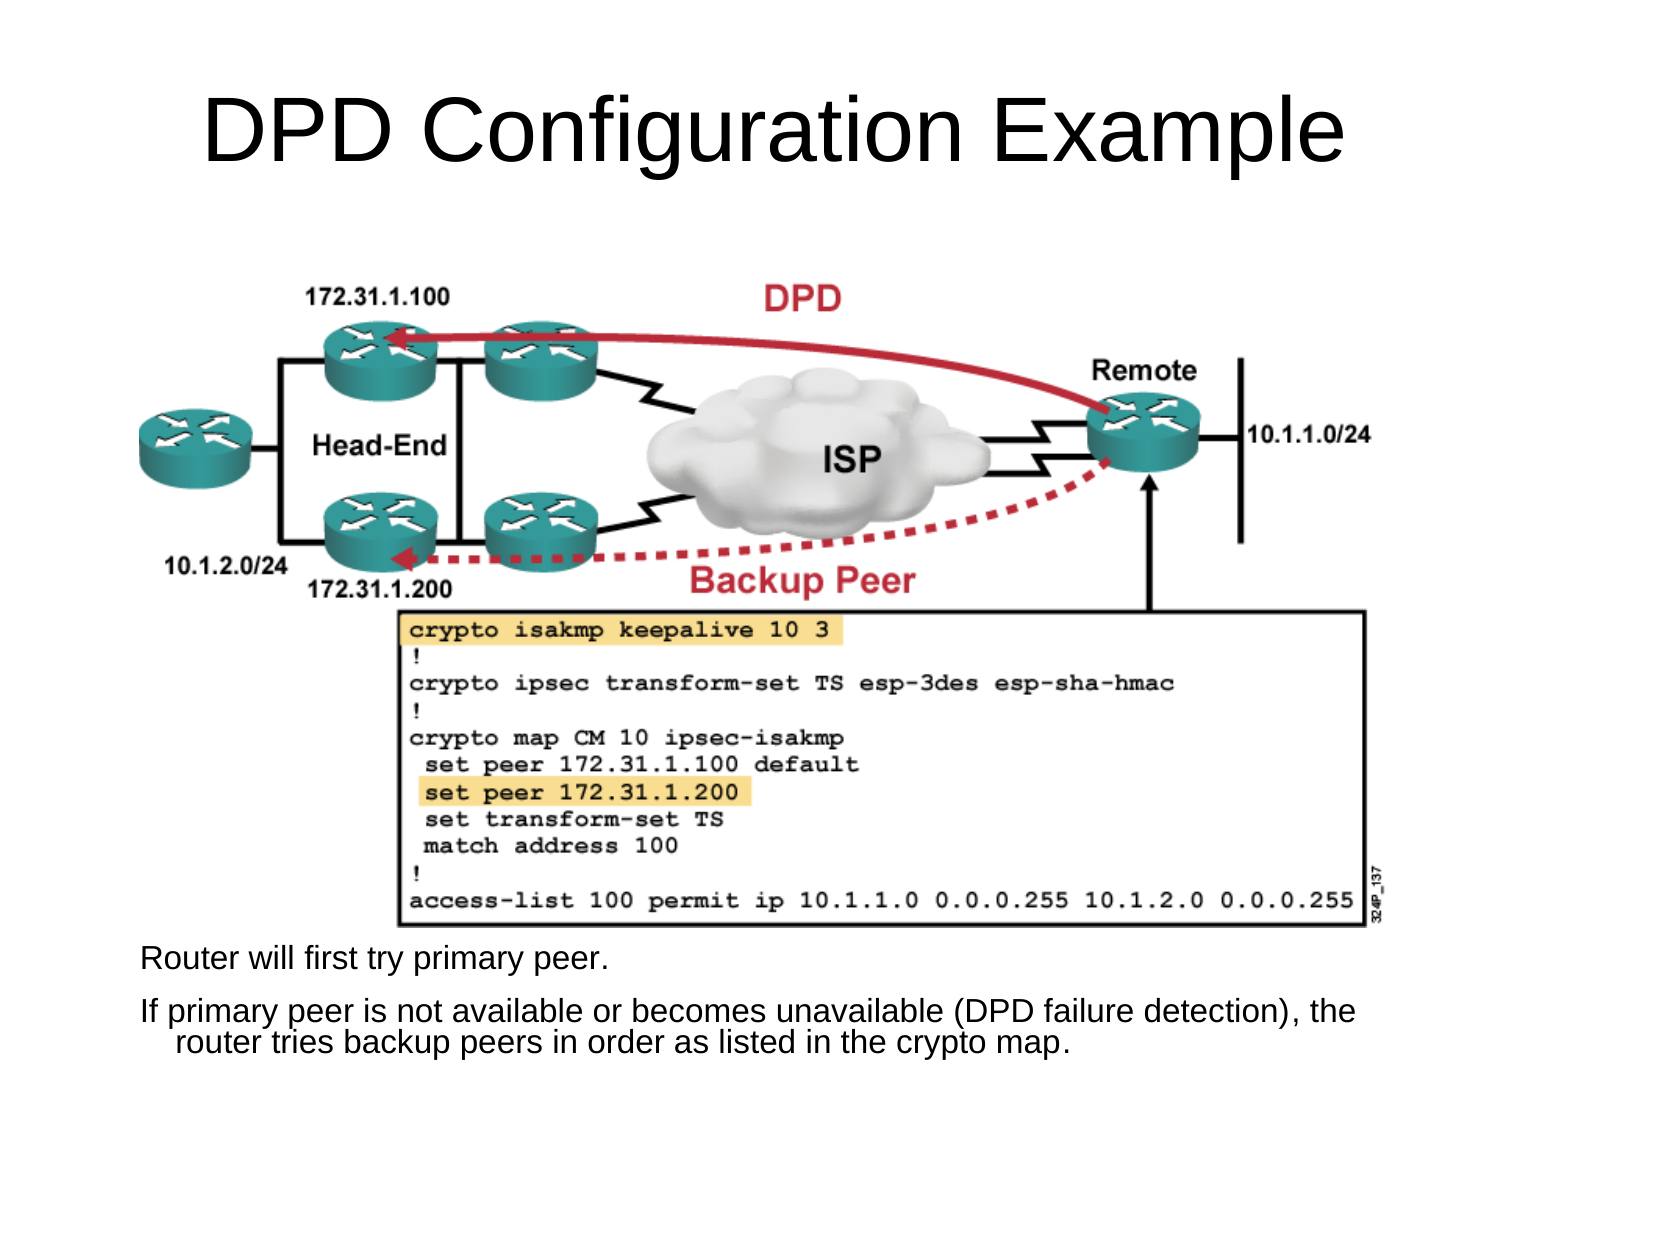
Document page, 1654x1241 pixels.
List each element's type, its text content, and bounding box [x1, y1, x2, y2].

list Router will first try primary peer. If primary peer is not available or becomes unavailable (DPD failure detection), the router tries backup peers in order as listed in the crypto map. [107, 937, 1411, 1074]
picture [139, 274, 1386, 928]
title DPD Configuration Example [107, 49, 1444, 188]
